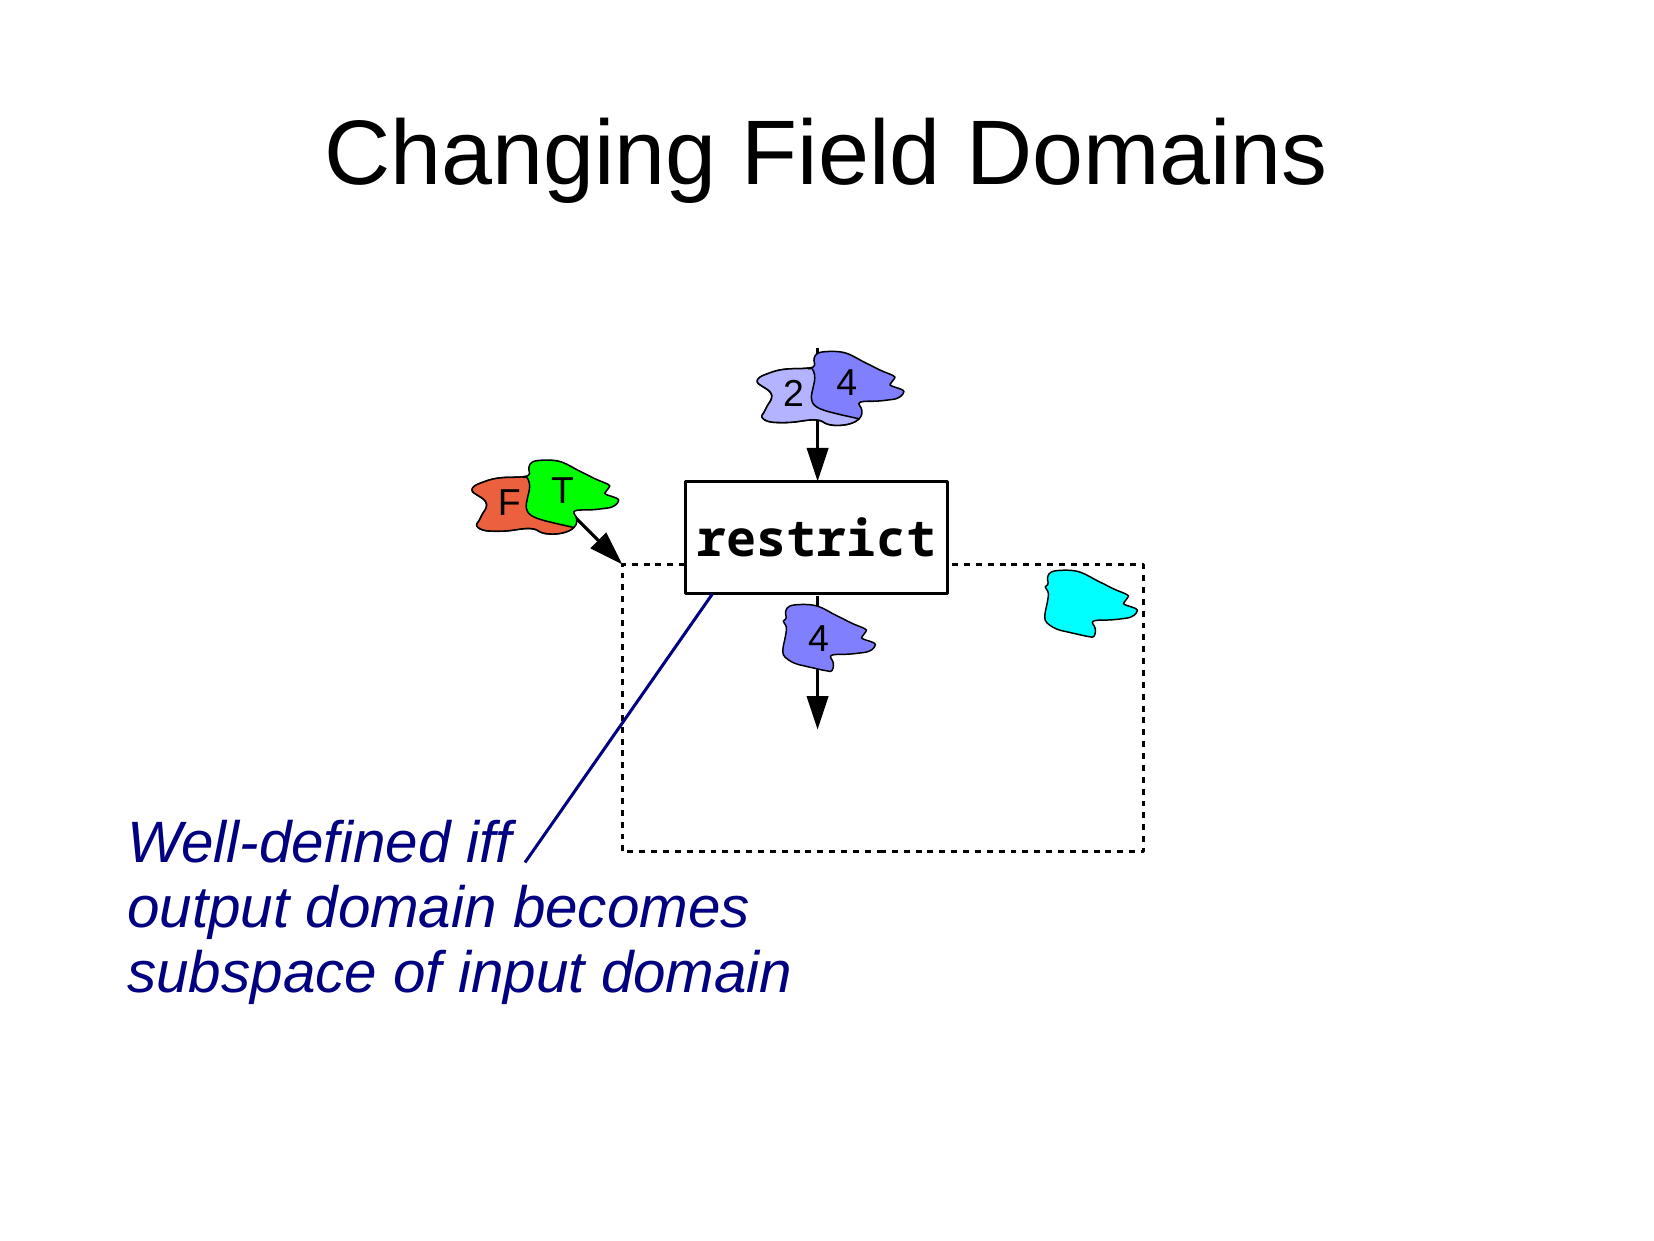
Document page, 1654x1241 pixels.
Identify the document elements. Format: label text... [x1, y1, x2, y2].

text_box 4 [821, 353, 872, 411]
text_box [813, 351, 862, 426]
text_box 4 [782, 604, 876, 672]
text_box [757, 373, 768, 391]
text_box T [536, 462, 587, 520]
text_box [472, 482, 483, 499]
title Changing Field Domains [82, 49, 1571, 257]
text_box restrict [685, 481, 948, 594]
text_box Well-defined iff output domain becomes subspace of input domain [112, 802, 826, 1013]
text_box [872, 366, 904, 402]
text_box [476, 513, 483, 530]
text_box F [483, 474, 534, 532]
text_box [528, 460, 577, 535]
text_box 2 [768, 365, 819, 423]
text_box [1044, 570, 1138, 638]
text_box [587, 474, 619, 510]
text_box [761, 404, 768, 422]
